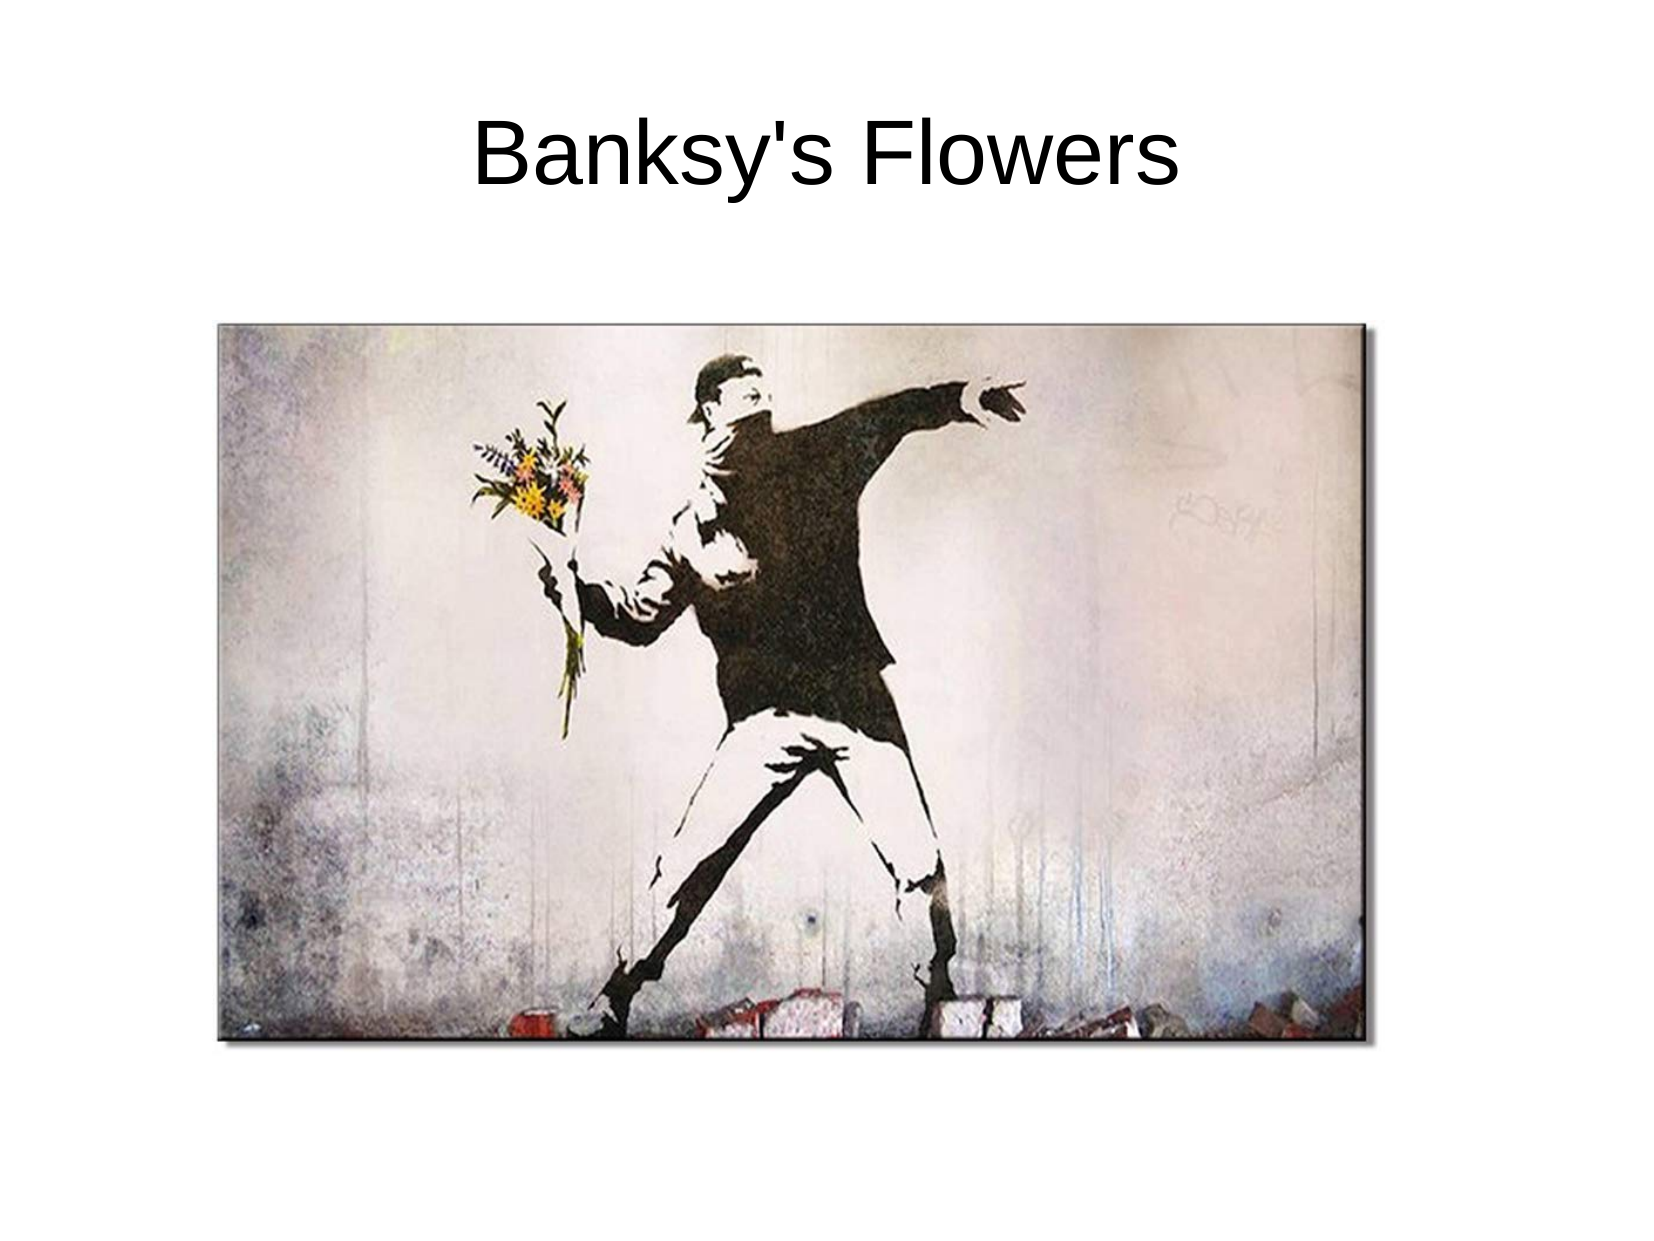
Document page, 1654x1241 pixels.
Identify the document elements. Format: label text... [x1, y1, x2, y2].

picture [212, 320, 1386, 1063]
title Banksy's Flowers [82, 49, 1571, 257]
